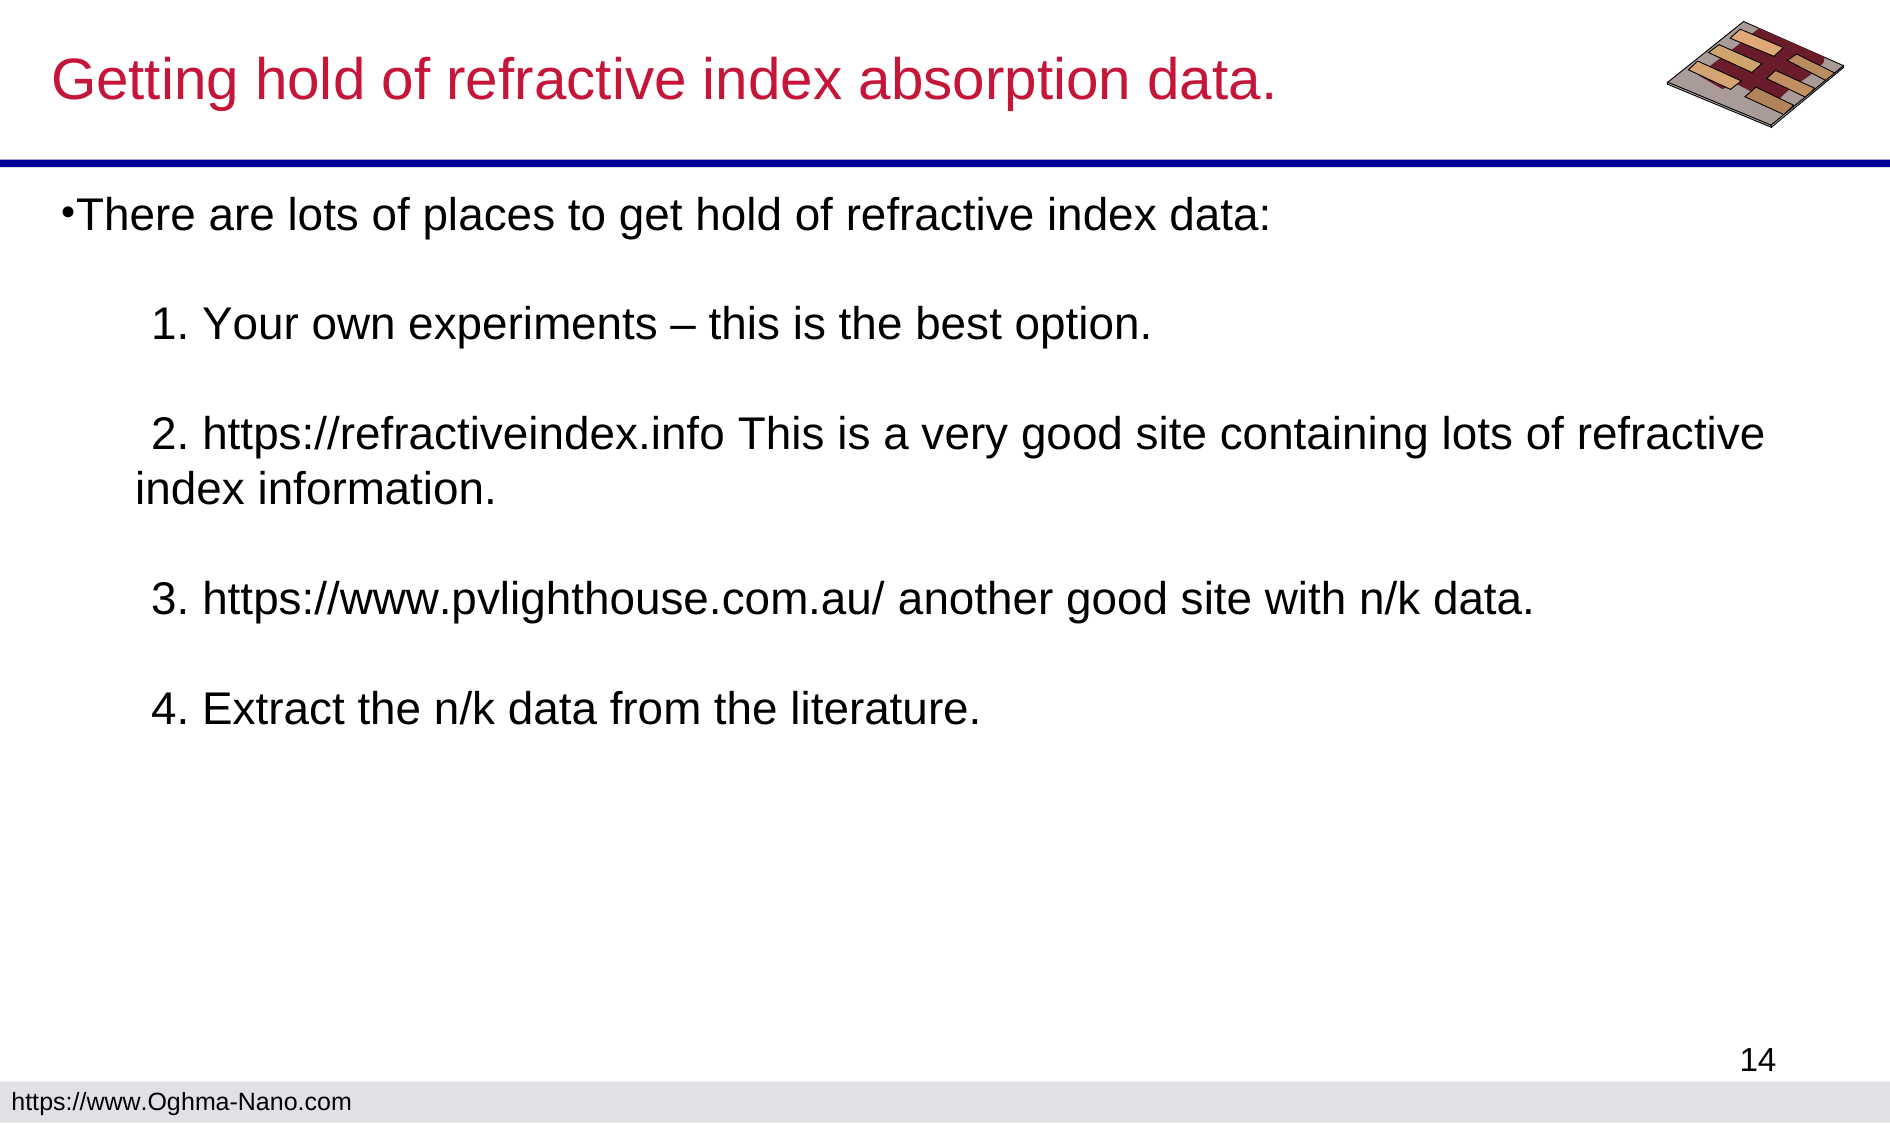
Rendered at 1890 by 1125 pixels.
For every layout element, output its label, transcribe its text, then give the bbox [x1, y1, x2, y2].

title Getting hold of refractive index absorption data. [36, 6, 1575, 153]
text_box There are lots of places to get hold of refractive index data: 1. Your own experiments – this is the best option. 2. https://refractiveindex.info This is a very good site containing lots of refractive index information. 3. https://www.pvlighthouse.com.au/ another good site with n/k data. 4. Extract the n/k data from the literature. [45, 176, 1890, 822]
text_box <number> [1724, 1030, 1890, 1101]
